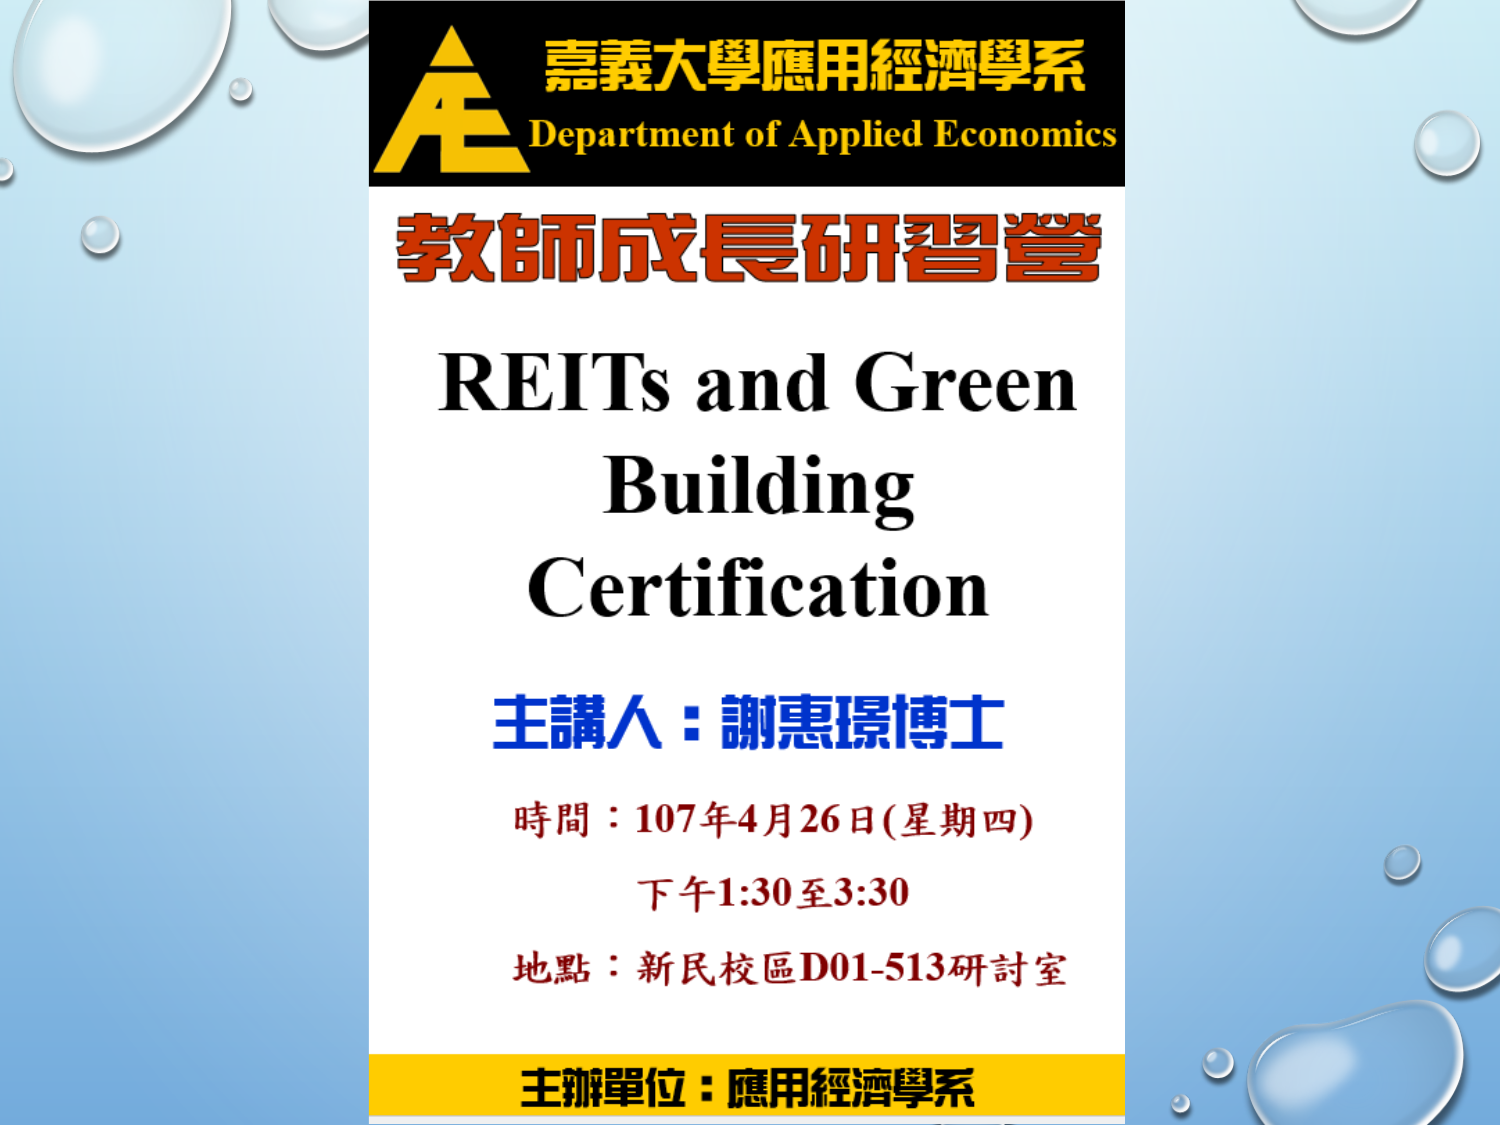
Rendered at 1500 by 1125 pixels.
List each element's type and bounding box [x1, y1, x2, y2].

picture [368, 0, 1126, 1124]
